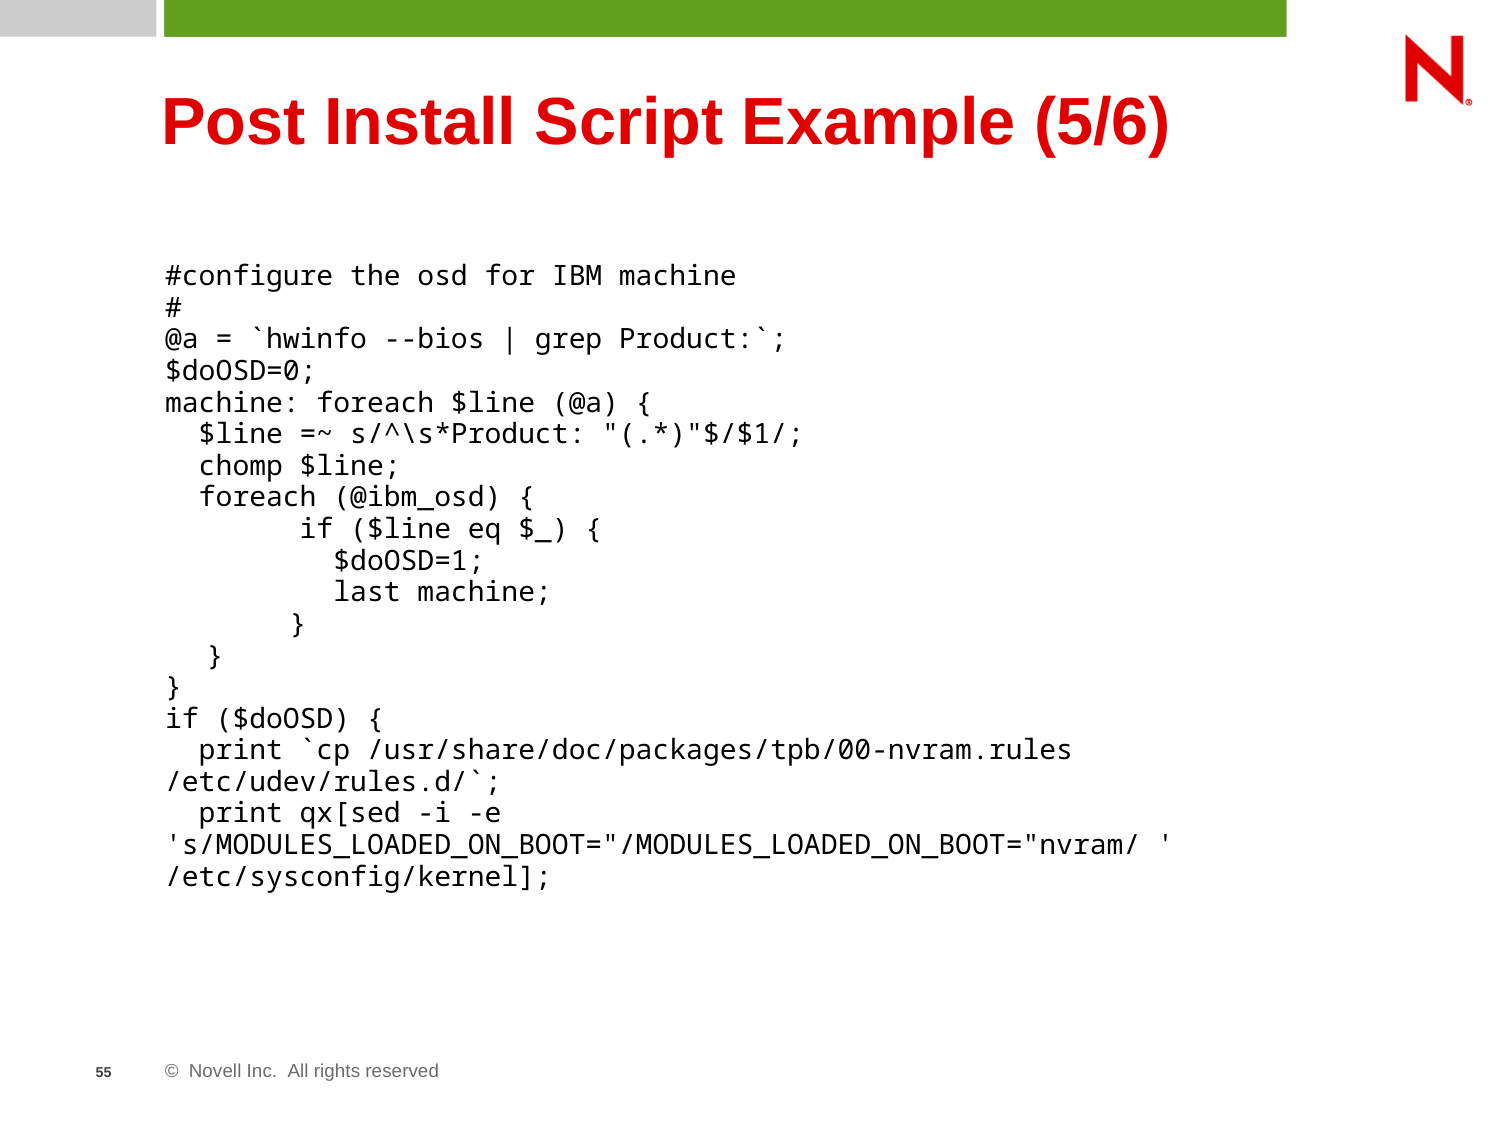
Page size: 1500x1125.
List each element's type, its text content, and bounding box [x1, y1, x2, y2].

title Post Install Script Example (5/6) [161, 41, 1383, 205]
chart [164, 262, 1409, 1103]
picture [1403, 32, 1473, 107]
